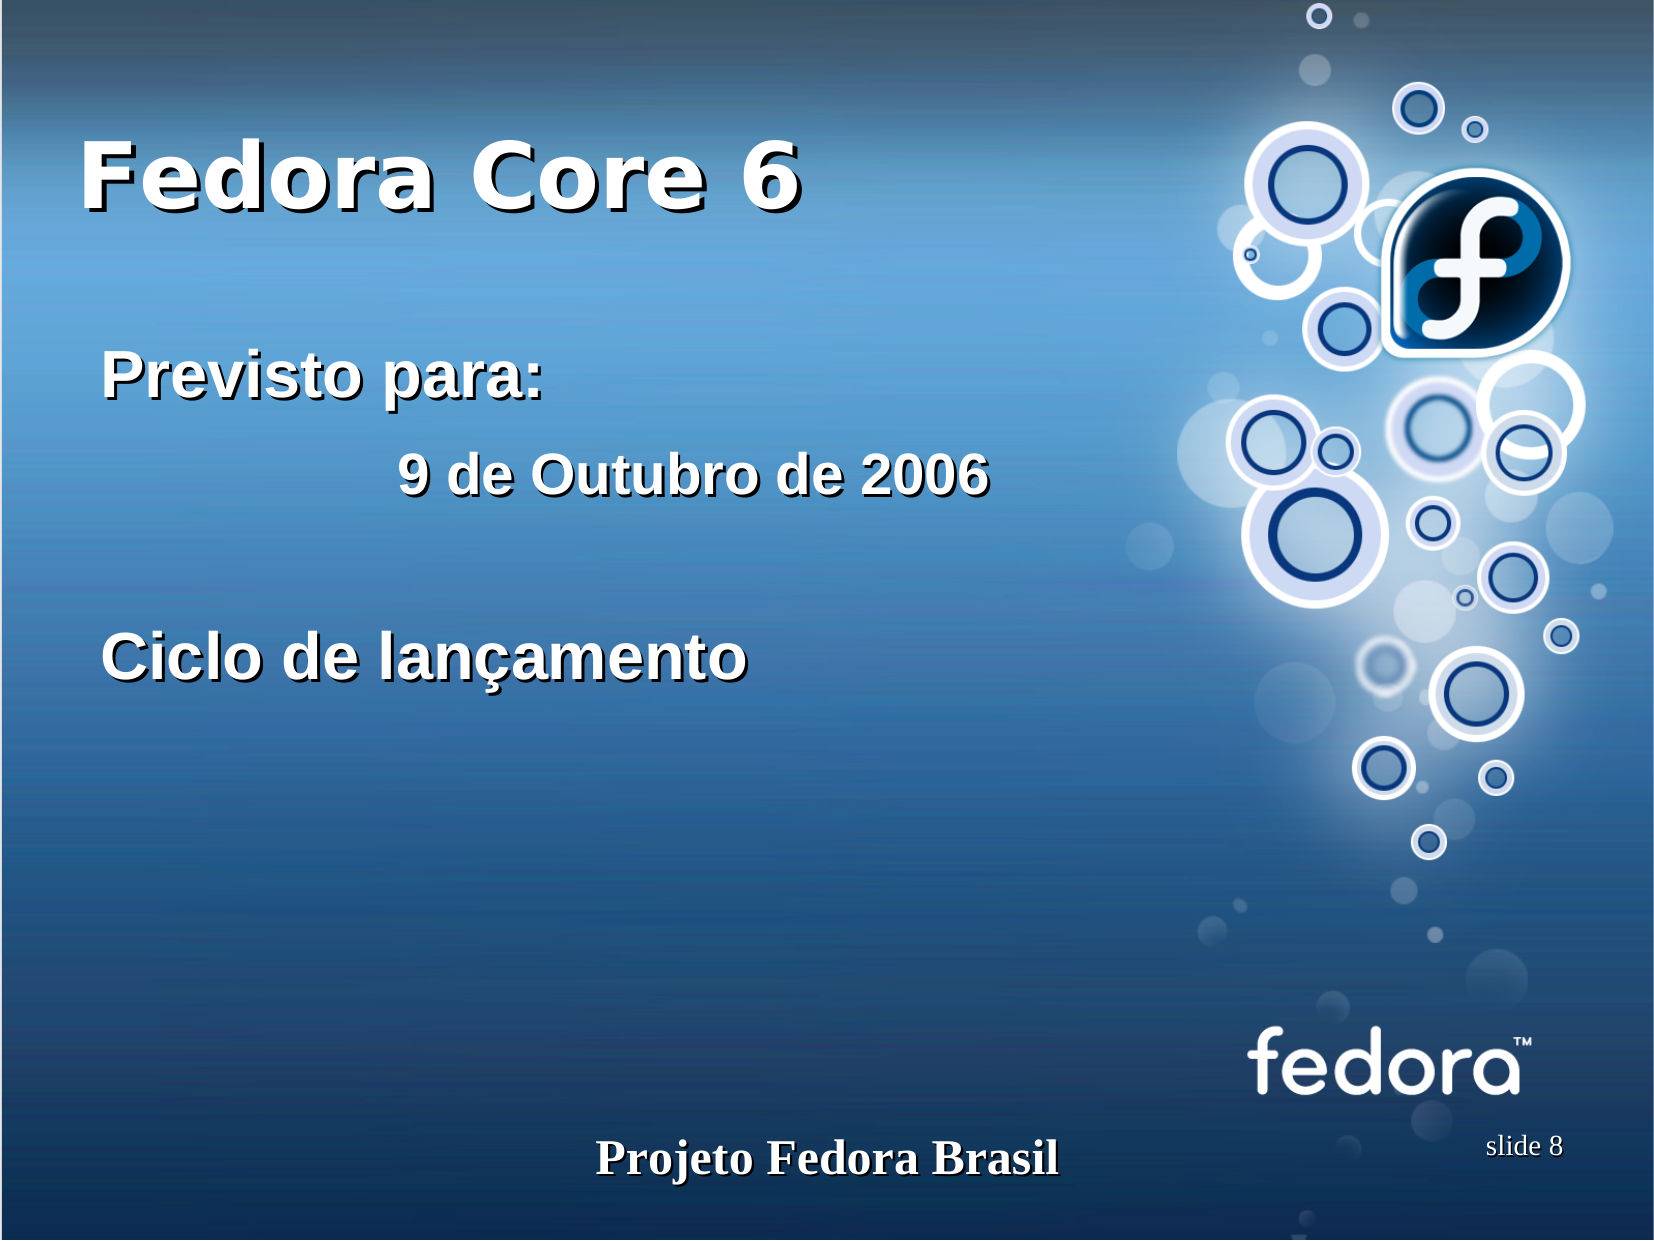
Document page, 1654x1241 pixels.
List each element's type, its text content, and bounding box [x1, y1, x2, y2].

title Fedora Core 6 [76, 73, 1565, 281]
list Previsto para: 9 de Outubro de 2006 Ciclo de lançamento [82, 337, 1211, 1156]
picture [1, 0, 1654, 1240]
